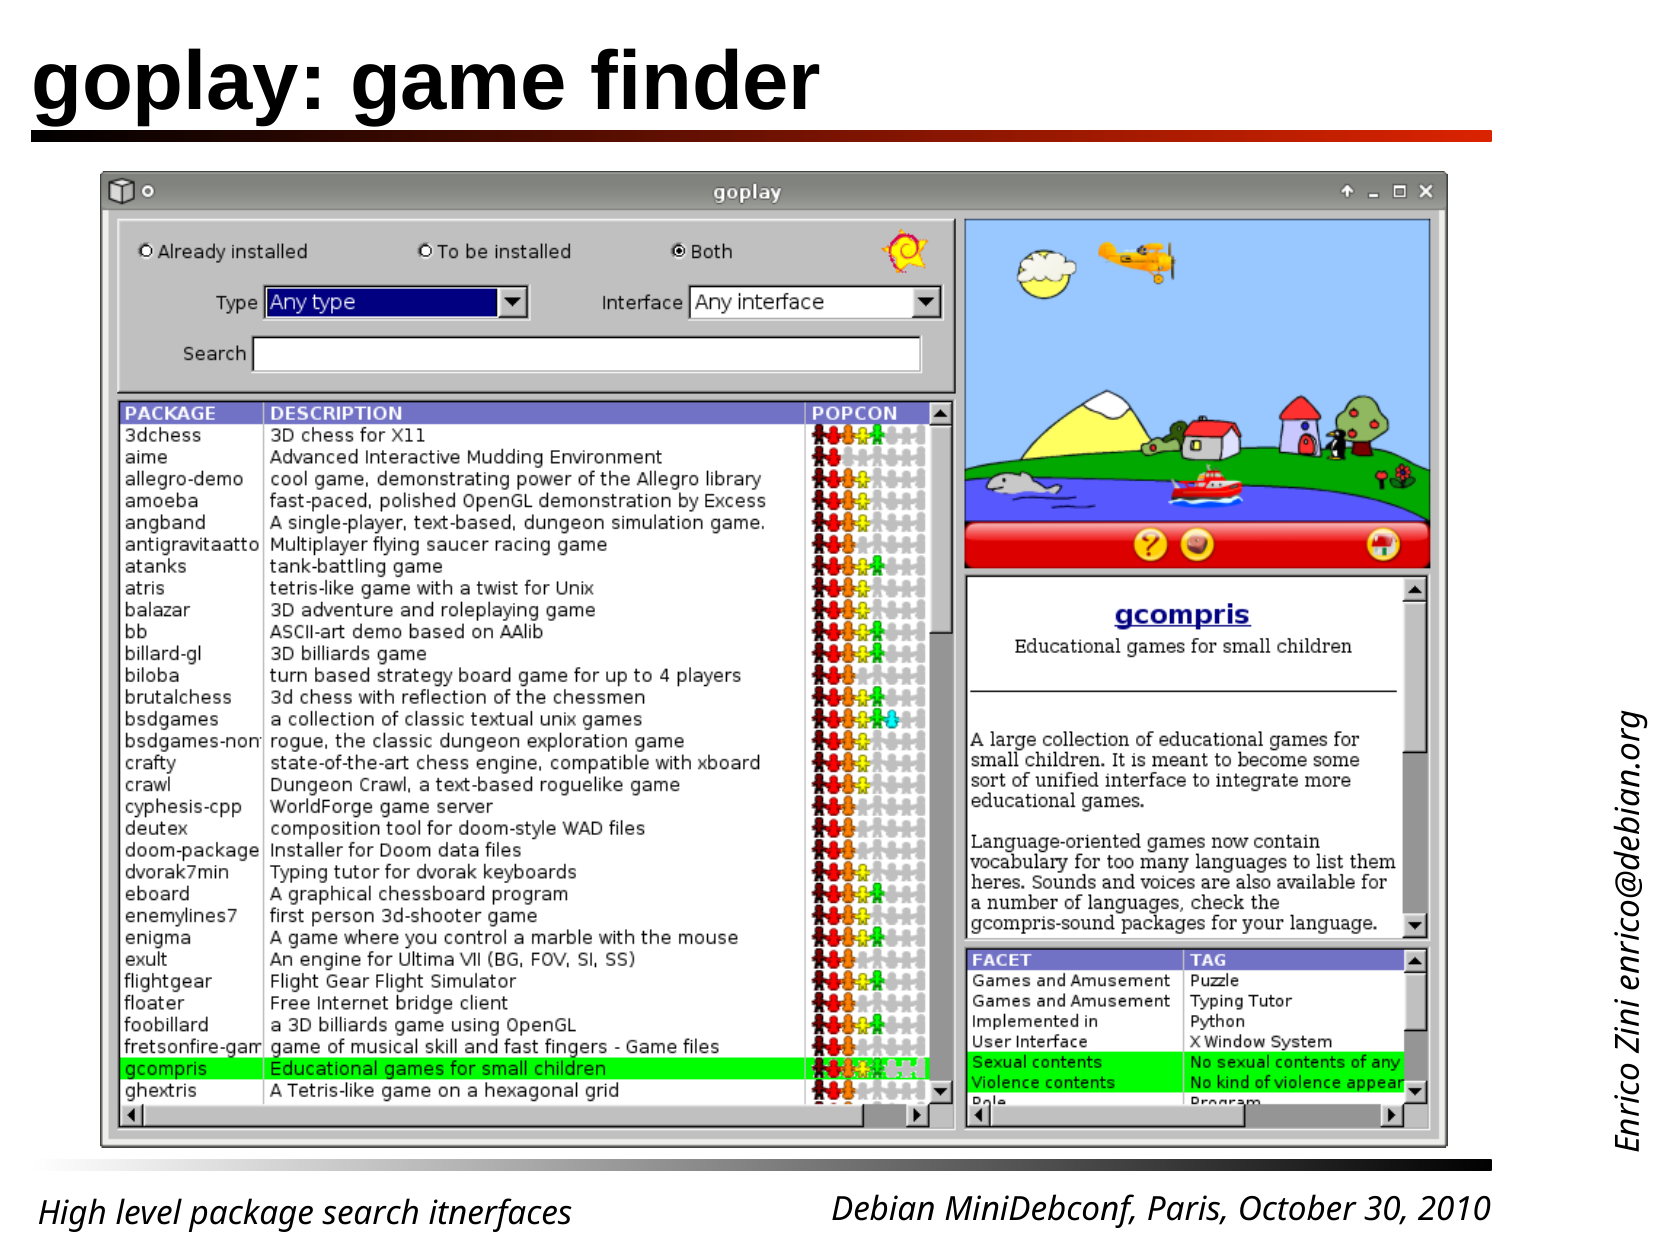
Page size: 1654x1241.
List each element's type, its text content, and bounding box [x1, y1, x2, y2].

text_box goplay: game finder [31, 34, 1438, 168]
picture [100, 171, 1448, 1148]
